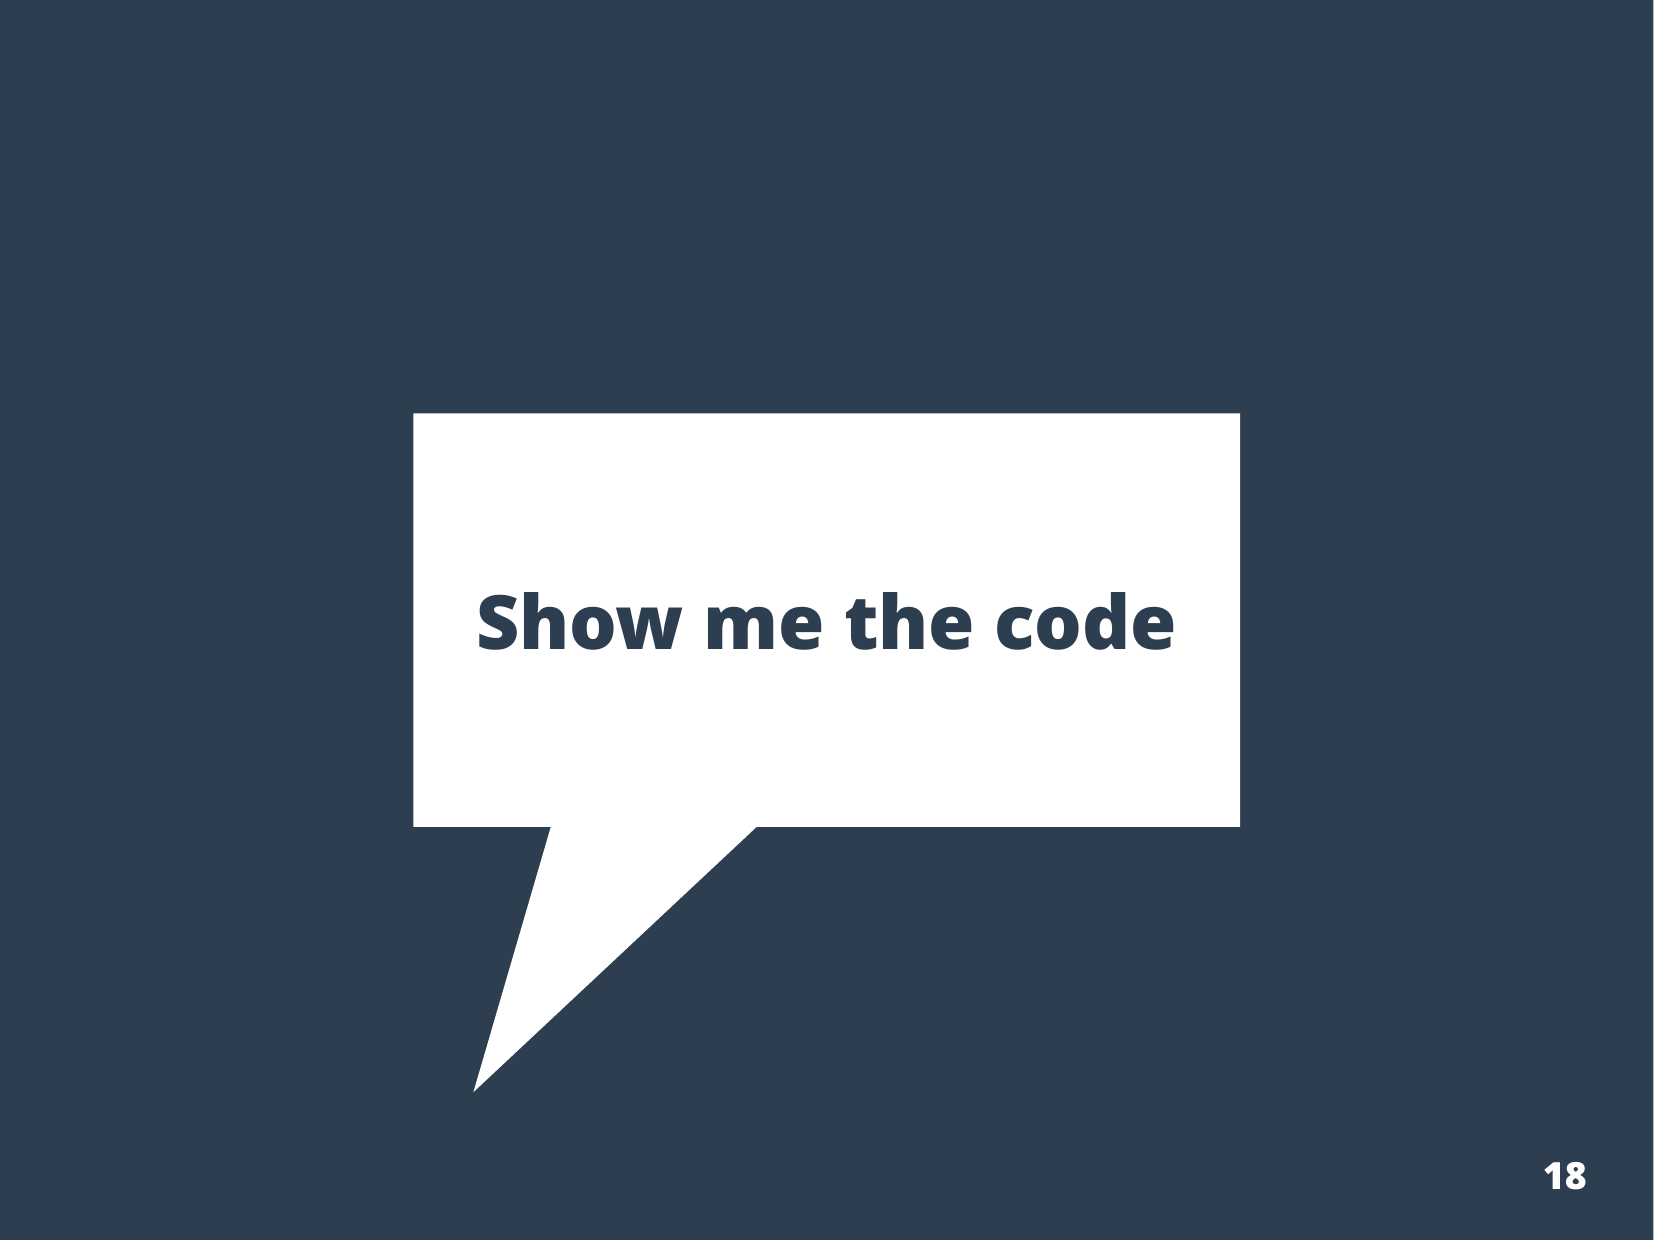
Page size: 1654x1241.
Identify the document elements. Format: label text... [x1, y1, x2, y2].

title Show me the code [442, 442, 1211, 798]
